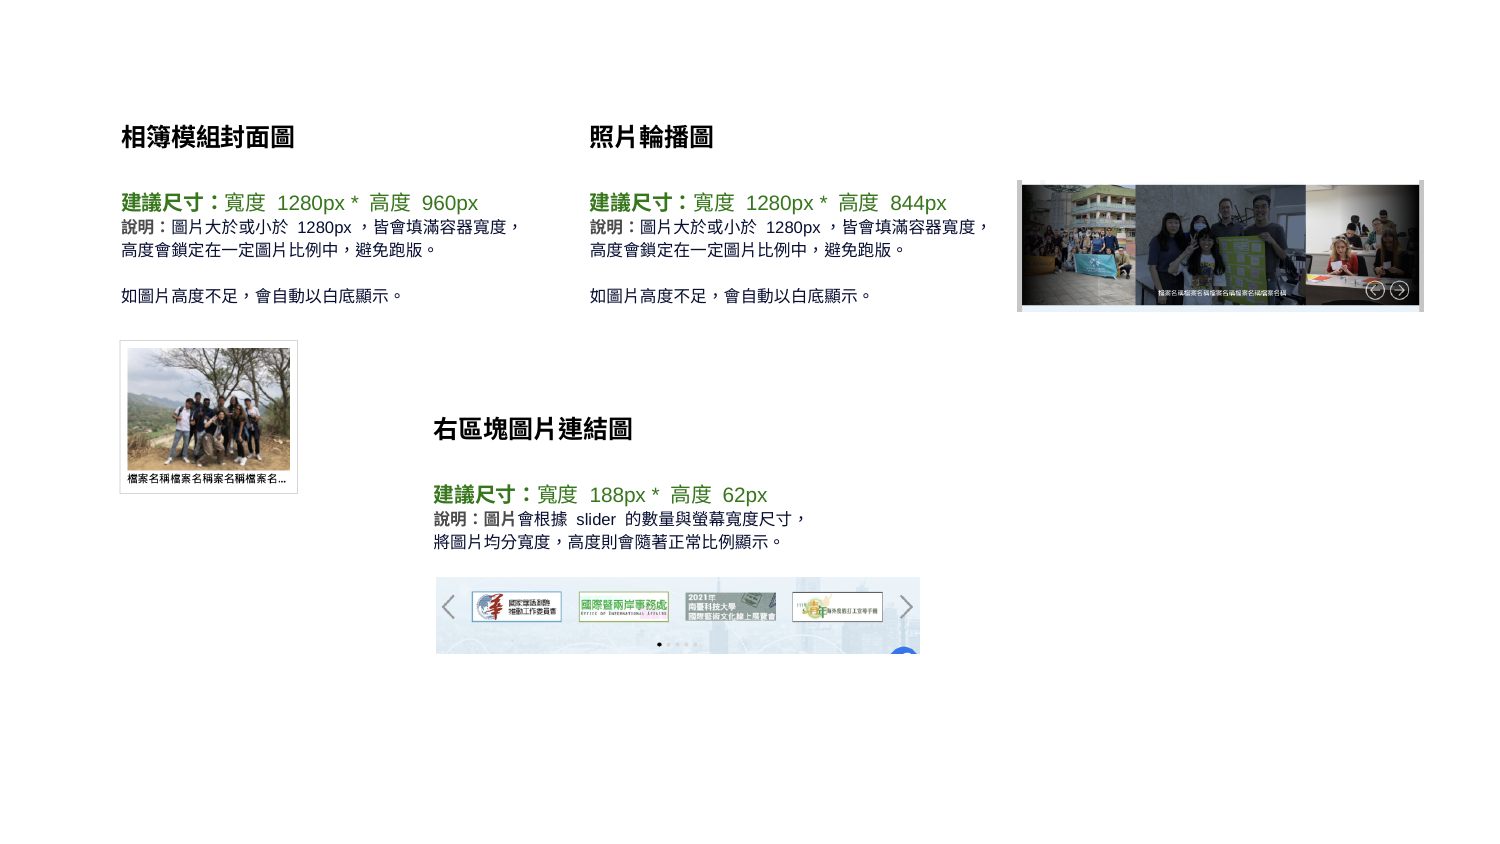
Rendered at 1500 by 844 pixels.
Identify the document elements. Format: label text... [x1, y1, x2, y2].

text_box 相簿模組封面圖 建議尺寸：寬度 1280px * 高度 960px 說明：圖片大於或小於 1280px，皆會填滿容器寬度，高度會鎖定在一定圖片比例中，避免跑版。 如圖片高度不足，會自動以白底顯示。 [106, 106, 529, 321]
picture [115, 335, 302, 499]
picture [1017, 180, 1424, 312]
text_box 右區塊圖片連結圖 建議尺寸：寬度 188px * 高度 62px 說明：圖片會根據 slider 的數量與螢幕寬度尺寸，將圖片均分寬度，高度則會隨著正常比例顯示。 [418, 398, 841, 567]
text_box 照片輪播圖 建議尺寸：寬度 1280px * 高度 844px 說明：圖片大於或小於 1280px，皆會填滿容器寬度，高度會鎖定在一定圖片比例中，避免跑版。 如圖片高度不足，會自動以白底顯示。 [574, 106, 998, 321]
picture [436, 577, 920, 654]
